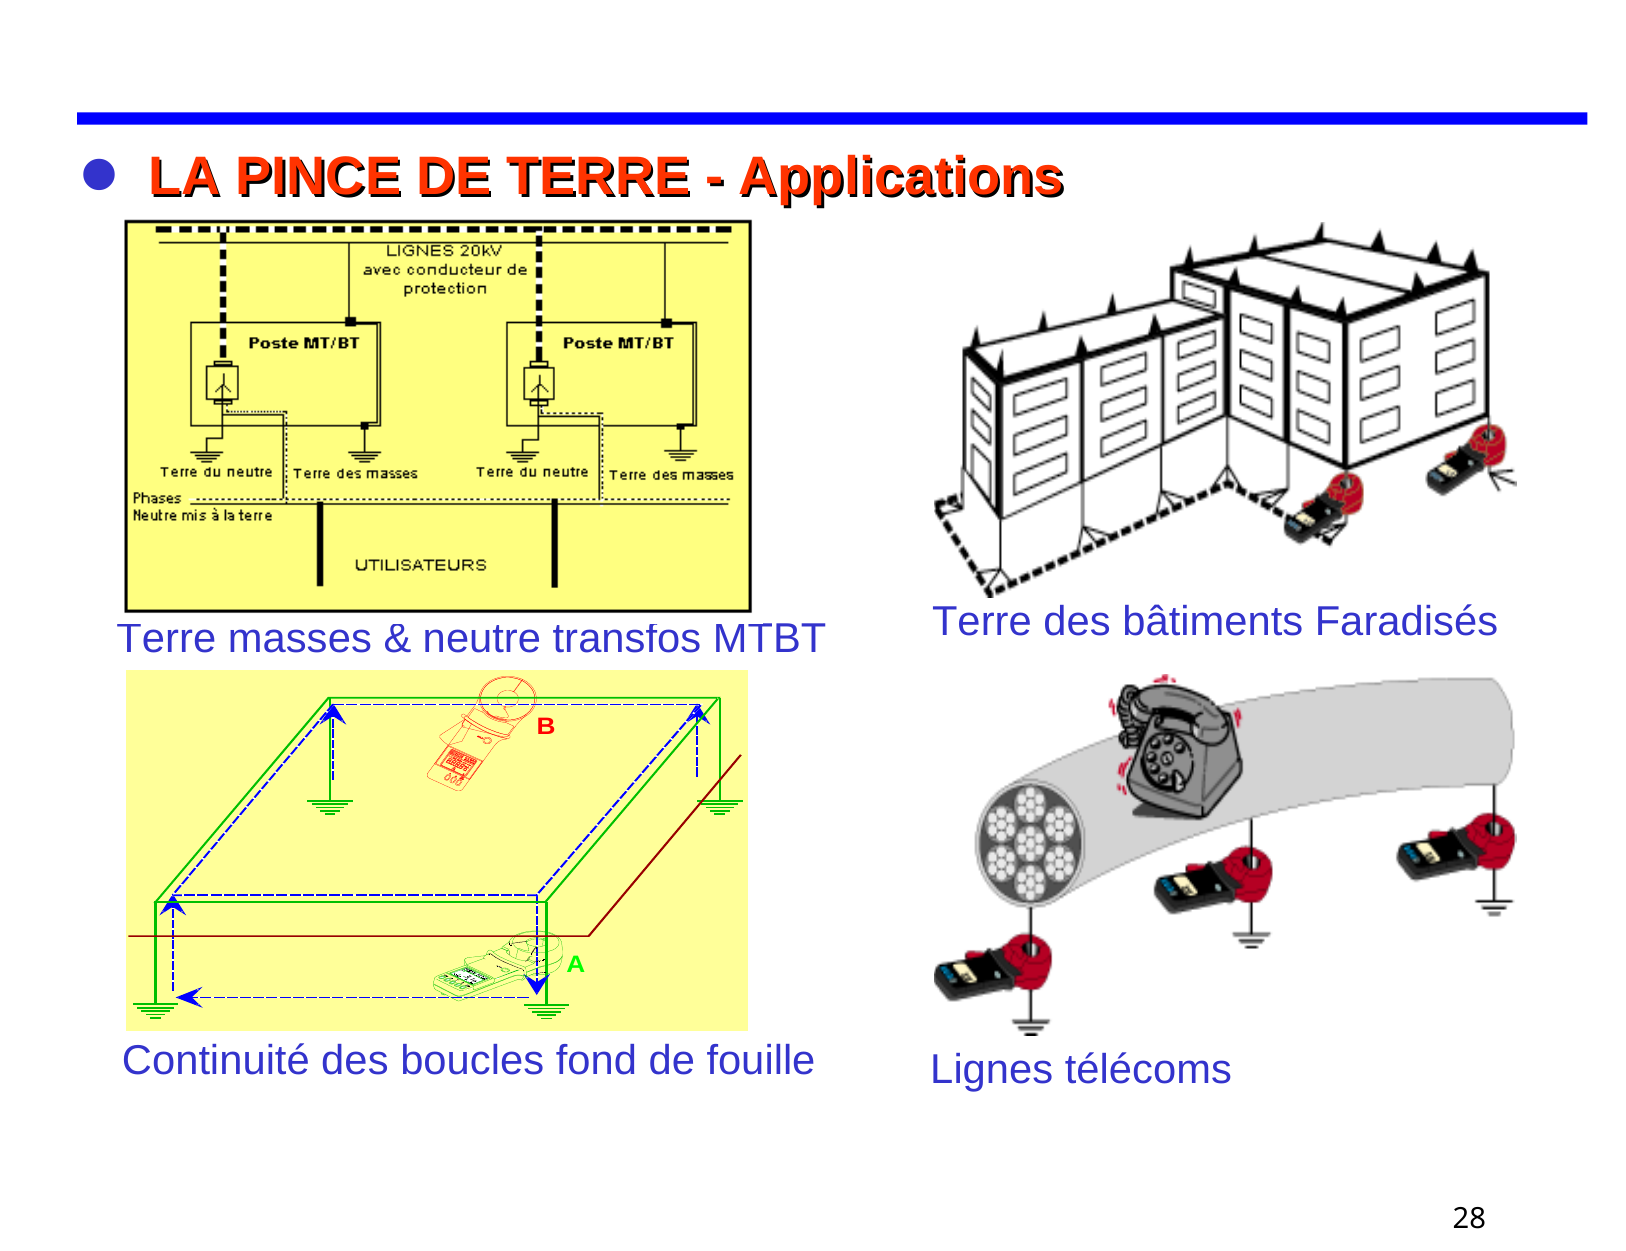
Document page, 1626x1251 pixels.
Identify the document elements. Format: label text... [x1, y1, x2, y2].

chart [934, 222, 1517, 589]
chart [117, 214, 763, 624]
text_box  LA PINCE DE TERRE - Applications [62, 137, 1113, 215]
chart [126, 670, 749, 1028]
chart [934, 675, 1517, 1036]
text_box Lignes télécoms [913, 1037, 1278, 1101]
text_box Continuité des boucles fond de fouille [105, 1028, 844, 1092]
text_box Terre des bâtiments Faradisés [915, 589, 1551, 653]
text_box Terre masses & neutre transfos MTBT [99, 606, 876, 670]
